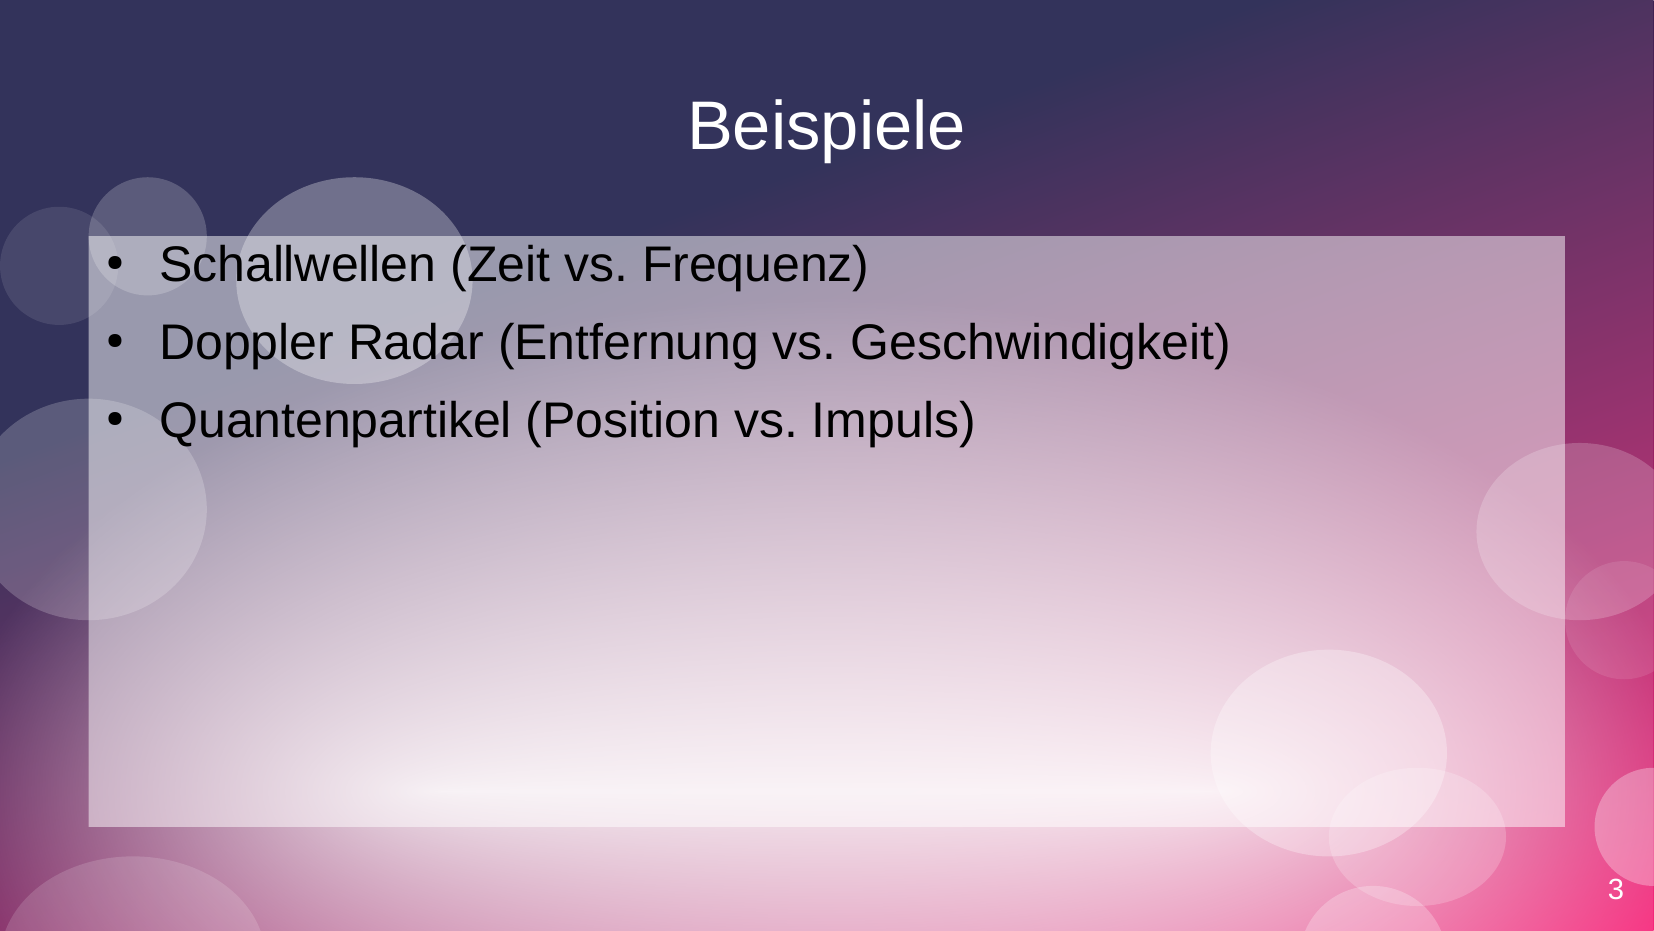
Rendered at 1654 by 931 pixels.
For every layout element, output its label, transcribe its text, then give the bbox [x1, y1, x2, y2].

list Schallwellen (Zeit vs. Frequenz) Doppler Radar (Entfernung vs. Geschwindigkeit) Quantenpartikel (Position vs. Impuls) [88, 236, 1565, 827]
title Beispiele [88, 44, 1565, 207]
